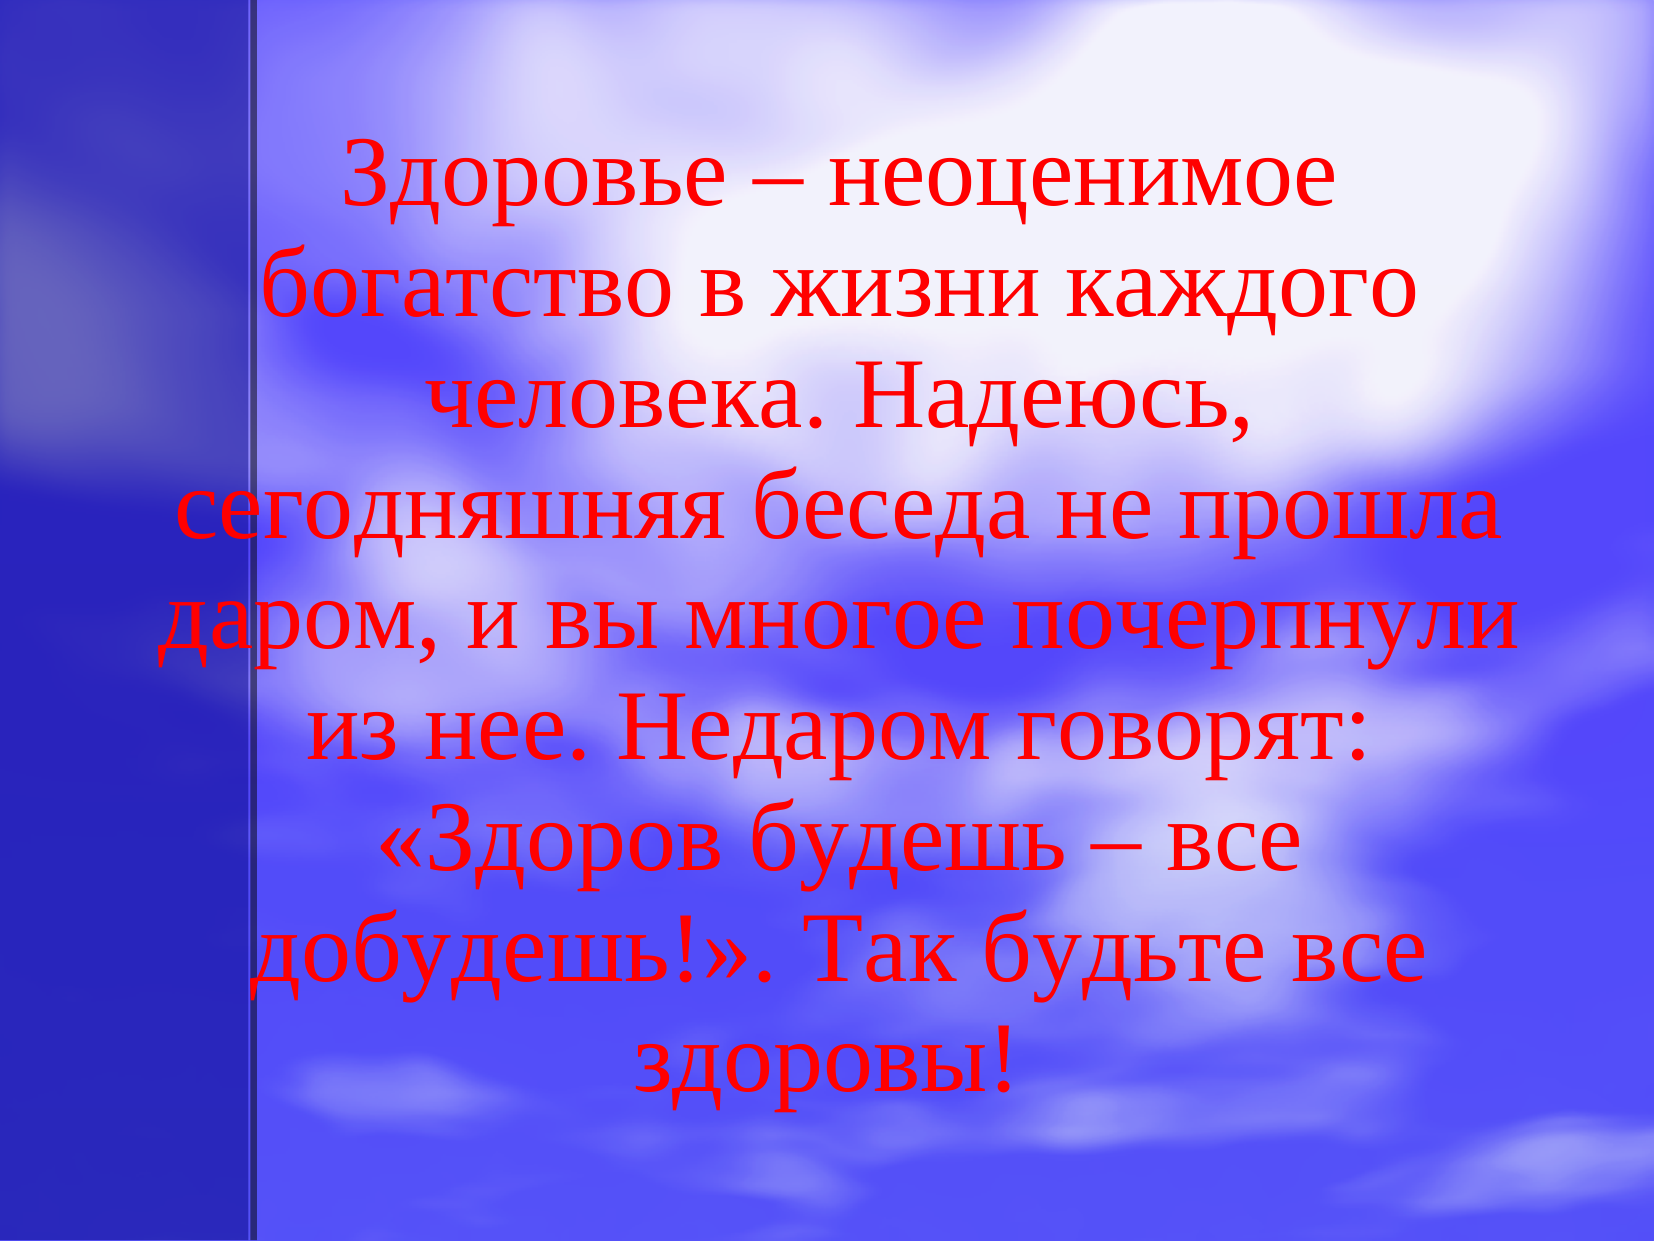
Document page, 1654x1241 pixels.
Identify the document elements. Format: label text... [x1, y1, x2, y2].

subtitle Здоровье – неоценимое богатство в жизни каждого человека. Надеюсь, сегодняшняя беседа не прошла даром, и вы многое почерпнули из нее. Недаром говорят: «Здоров будешь – все добудешь!». Так будьте все здоровы! [147, 78, 1533, 1152]
